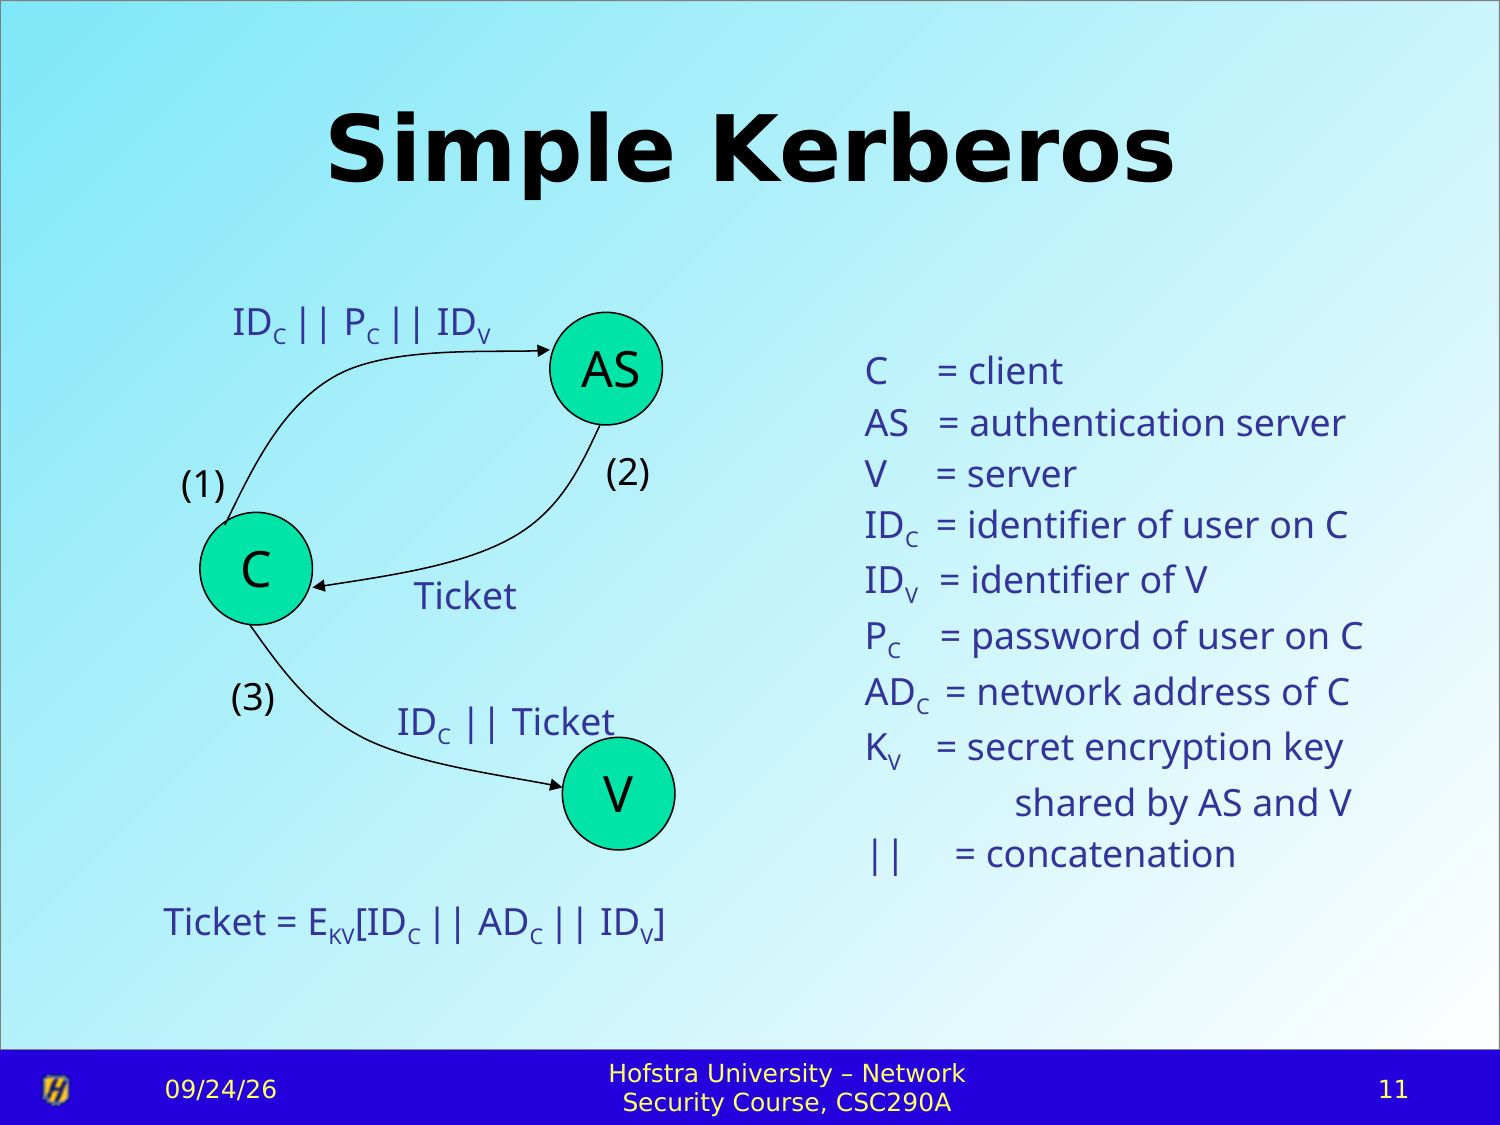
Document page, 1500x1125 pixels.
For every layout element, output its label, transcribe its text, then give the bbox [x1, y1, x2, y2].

text_box IDC || Ticket [382, 687, 640, 759]
text_box Ticket [398, 562, 542, 629]
text_box IDC || PC || IDV [217, 287, 516, 359]
text_box (2) [591, 437, 675, 504]
text_box Ticket = EKV[IDC || ADC || IDV] [148, 887, 691, 959]
text_box (3) [216, 662, 300, 729]
title Simple Kerberos [112, 84, 1391, 212]
picture [37, 1072, 76, 1110]
text_box C = client AS = authentication server V = server IDC = identifier of user on C IDV = identifier of V PC = password of user on C ADC = network address of C KV = secret encryption key shared by AS and V || = concatenation [849, 337, 1425, 887]
text_box C [199, 512, 313, 625]
text_box (1) [166, 449, 250, 517]
text_box AS [549, 312, 663, 425]
text_box V [562, 741, 675, 850]
